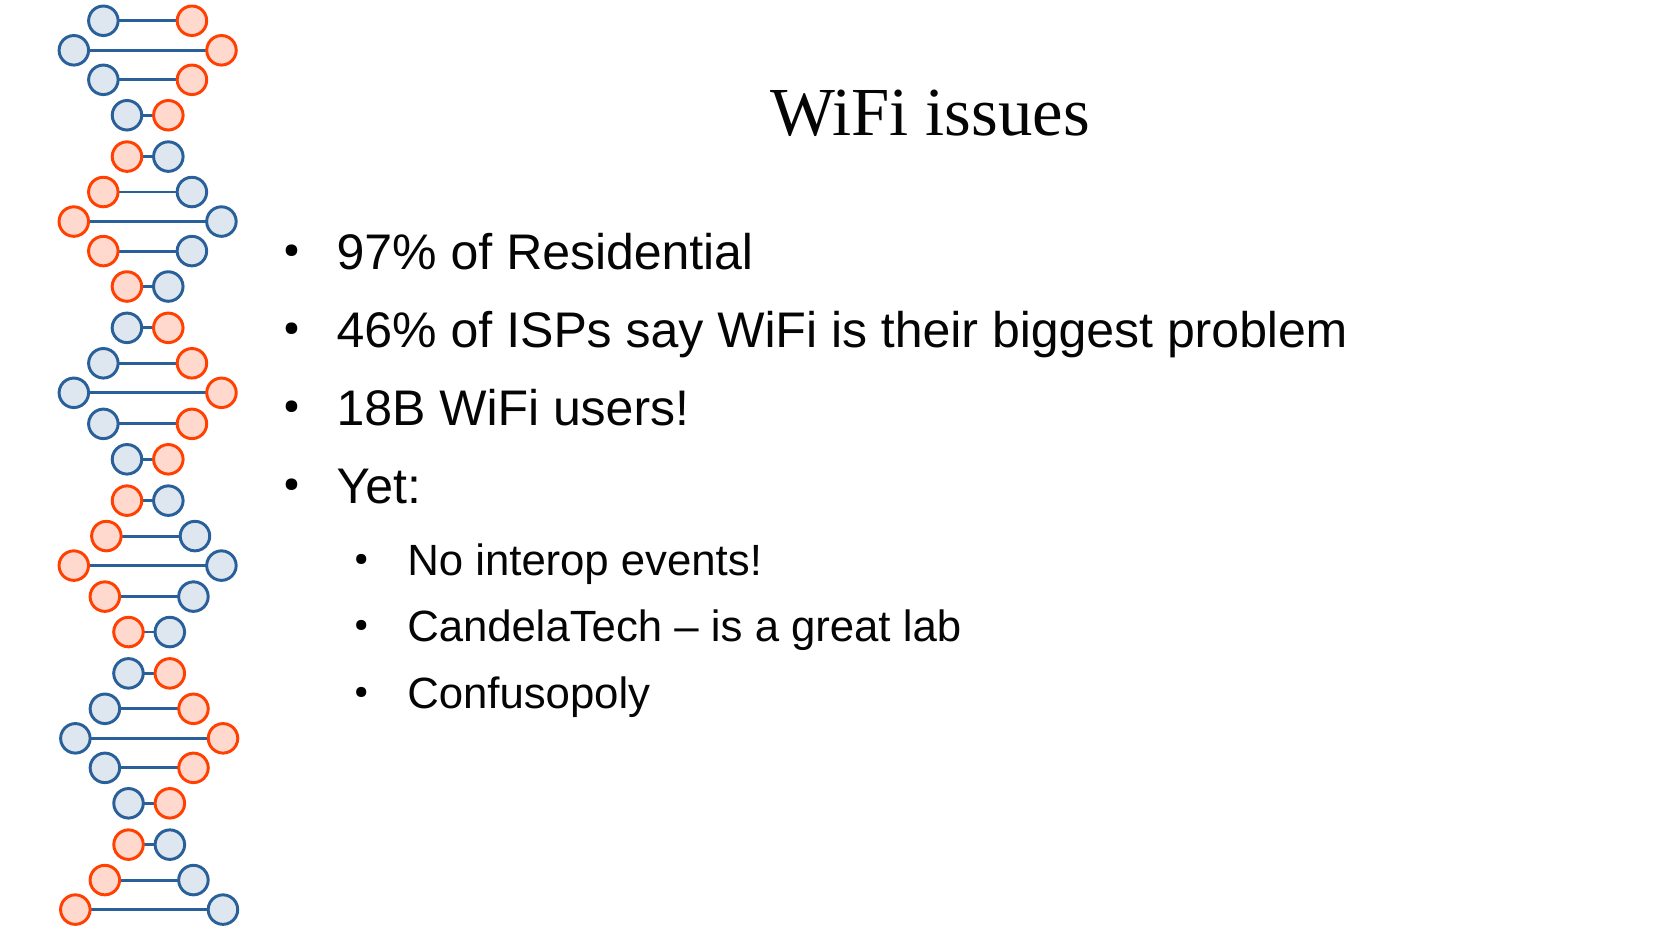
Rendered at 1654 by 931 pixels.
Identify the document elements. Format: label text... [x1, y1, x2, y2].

title WiFi issues [265, 35, 1595, 189]
list 97% of Residential 46% of ISPs say WiFi is their biggest problem 18B WiFi users! Yet: No interop events! CandelaTech – is a great lab Confusopoly [265, 224, 1595, 764]
